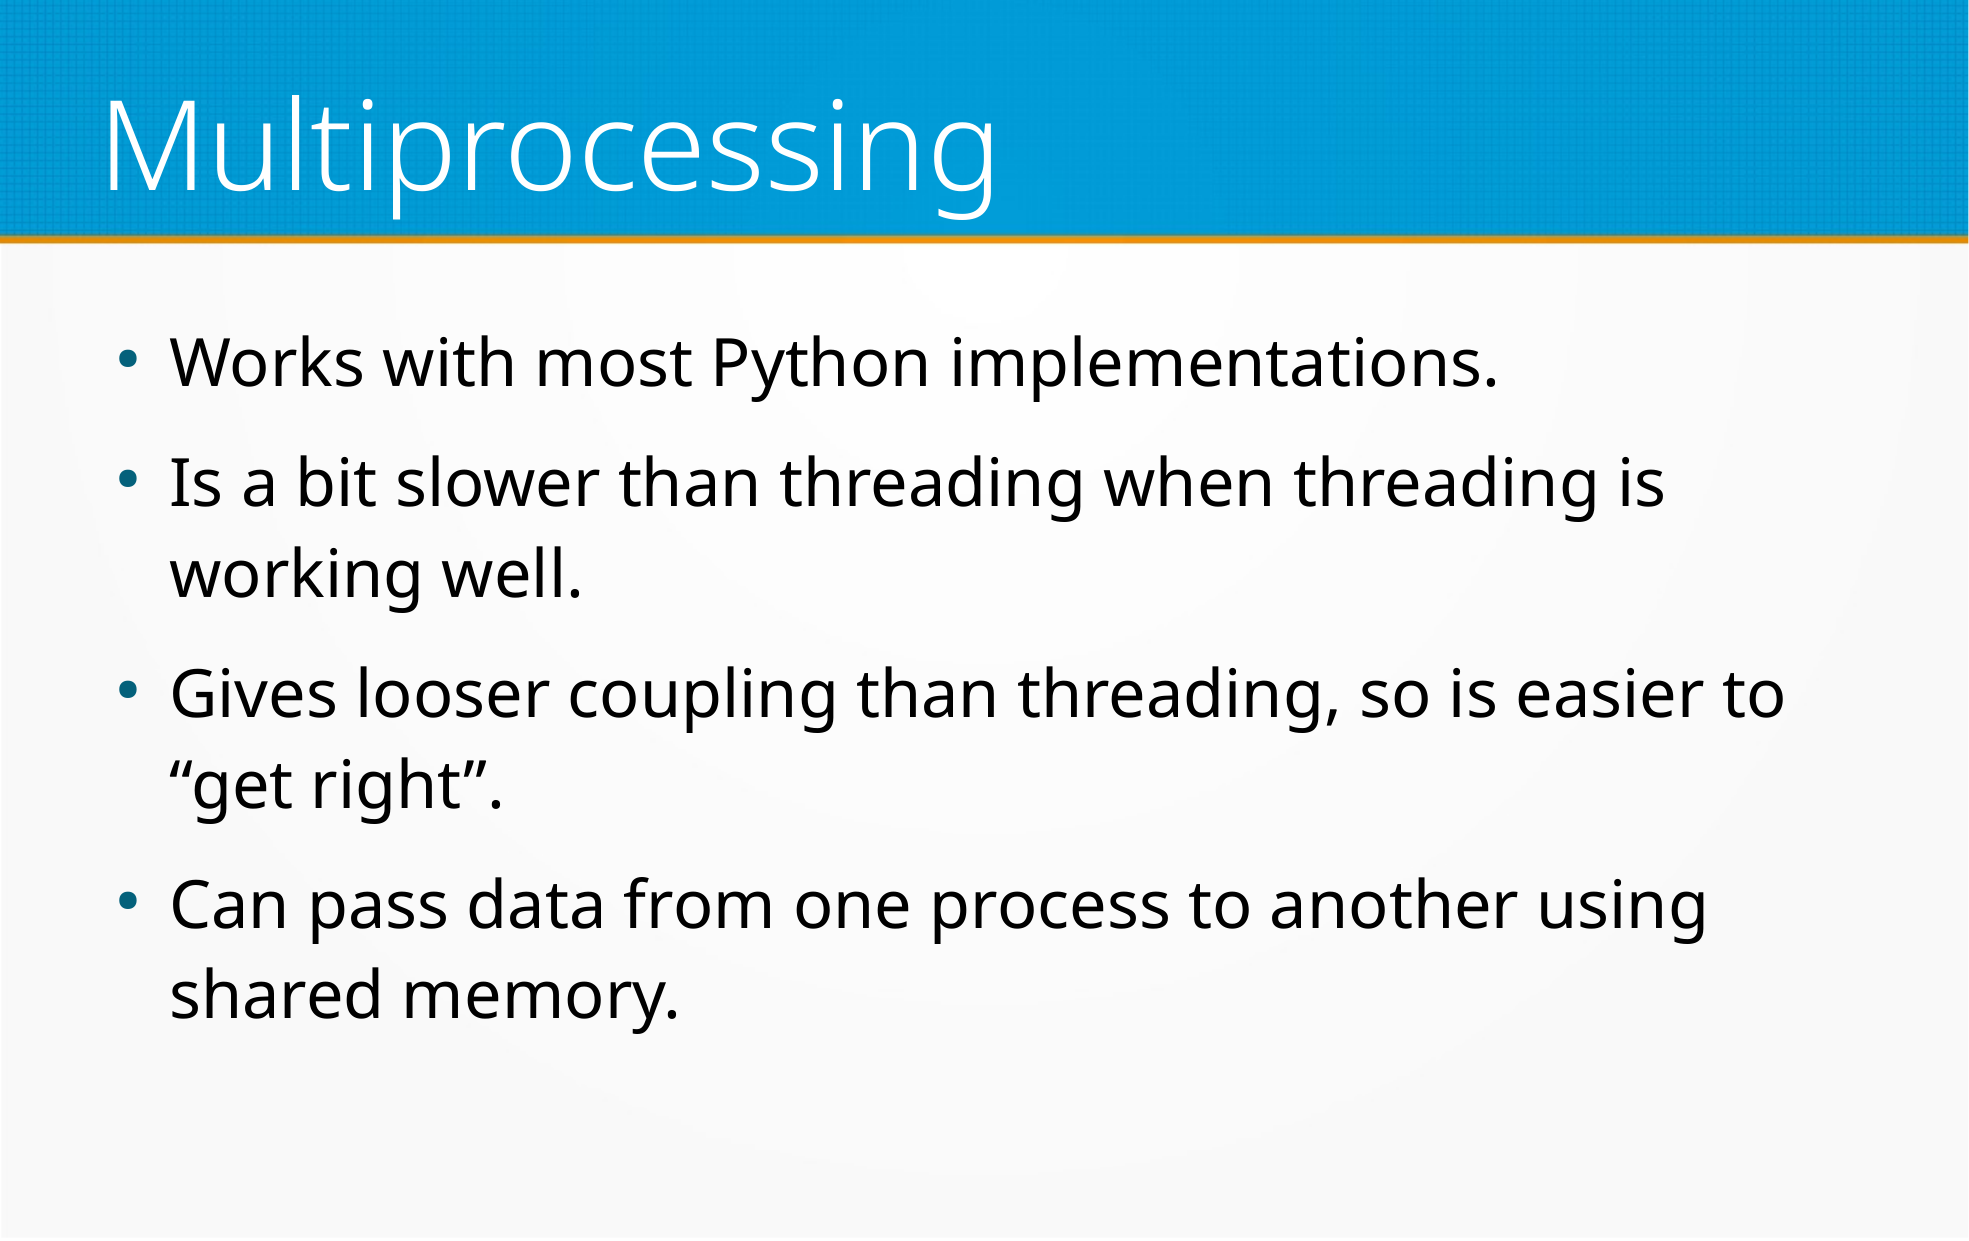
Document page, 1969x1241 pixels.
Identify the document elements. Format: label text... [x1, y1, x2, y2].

title Multiprocessing [98, 19, 1870, 227]
picture [0, 233, 1969, 1241]
list Works with most Python implementations. Is a bit slower than threading when threading is working well. Gives looser coupling than threading, so is easier to “get right”. Can pass data from one process to another using shared memory. [98, 315, 1861, 1081]
